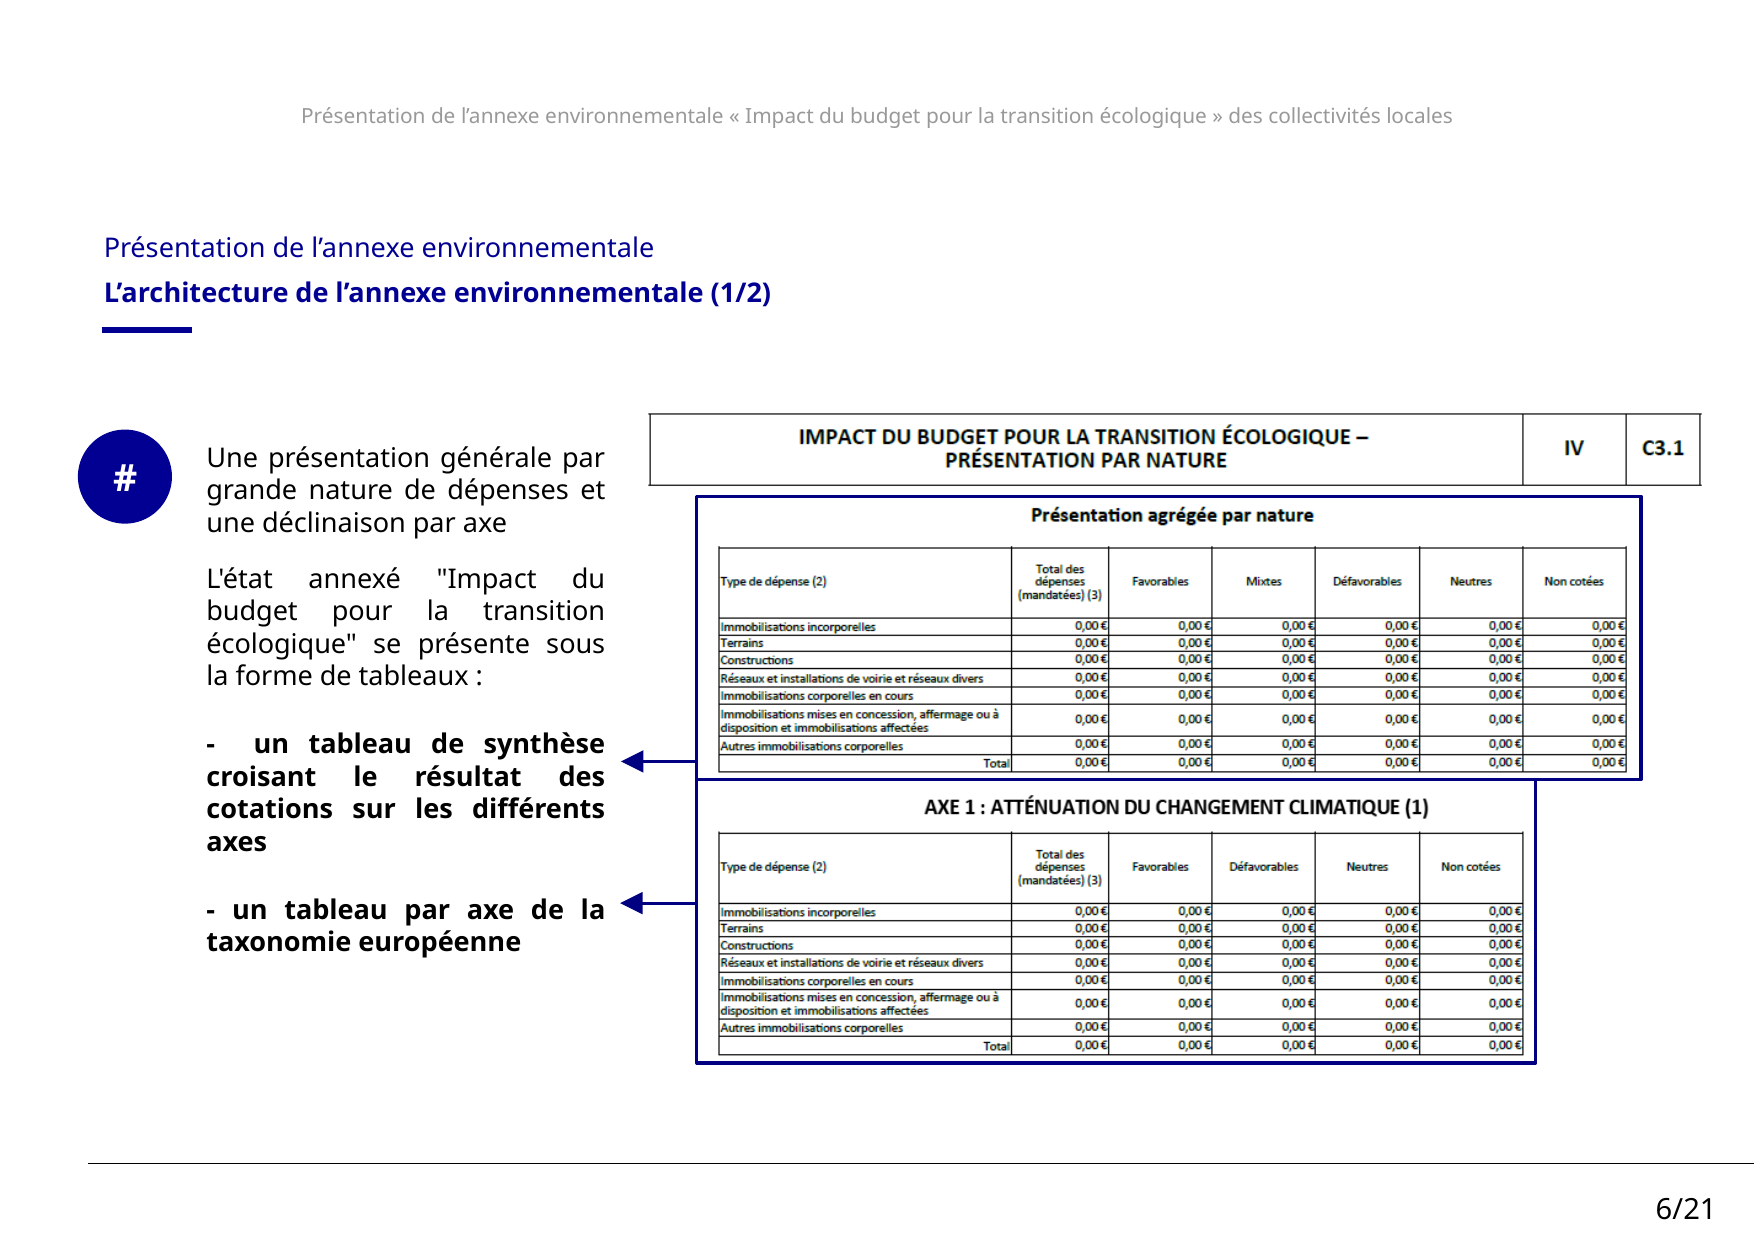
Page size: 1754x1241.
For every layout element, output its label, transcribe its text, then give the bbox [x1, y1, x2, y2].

picture [630, 763, 695, 902]
text_box <numéro>/21 [1515, 1181, 1732, 1237]
picture [698, 498, 1639, 778]
text_box # [98, 438, 152, 514]
text_box Présentation de l’annexe environnementale L’architecture de l’annexe environnementale (1/2) [88, 208, 1489, 323]
text_box [77, 429, 172, 524]
text_box Une présentation générale par grande nature de dépenses et une déclinaison par axe L'état annexé "Impact du budget pour la transition écologique" se présente sous la forme de tableaux : - un tableau de synthèse croisant le résultat des cotations sur les différents axes - un tableau par axe de la taxonomie européenne [191, 425, 621, 972]
text_box Présentation de l’annexe environnementale « Impact du budget pour la transition écologique » des collectivités locales [267, 82, 1487, 143]
picture [630, 395, 1724, 1069]
picture [698, 781, 1534, 1061]
